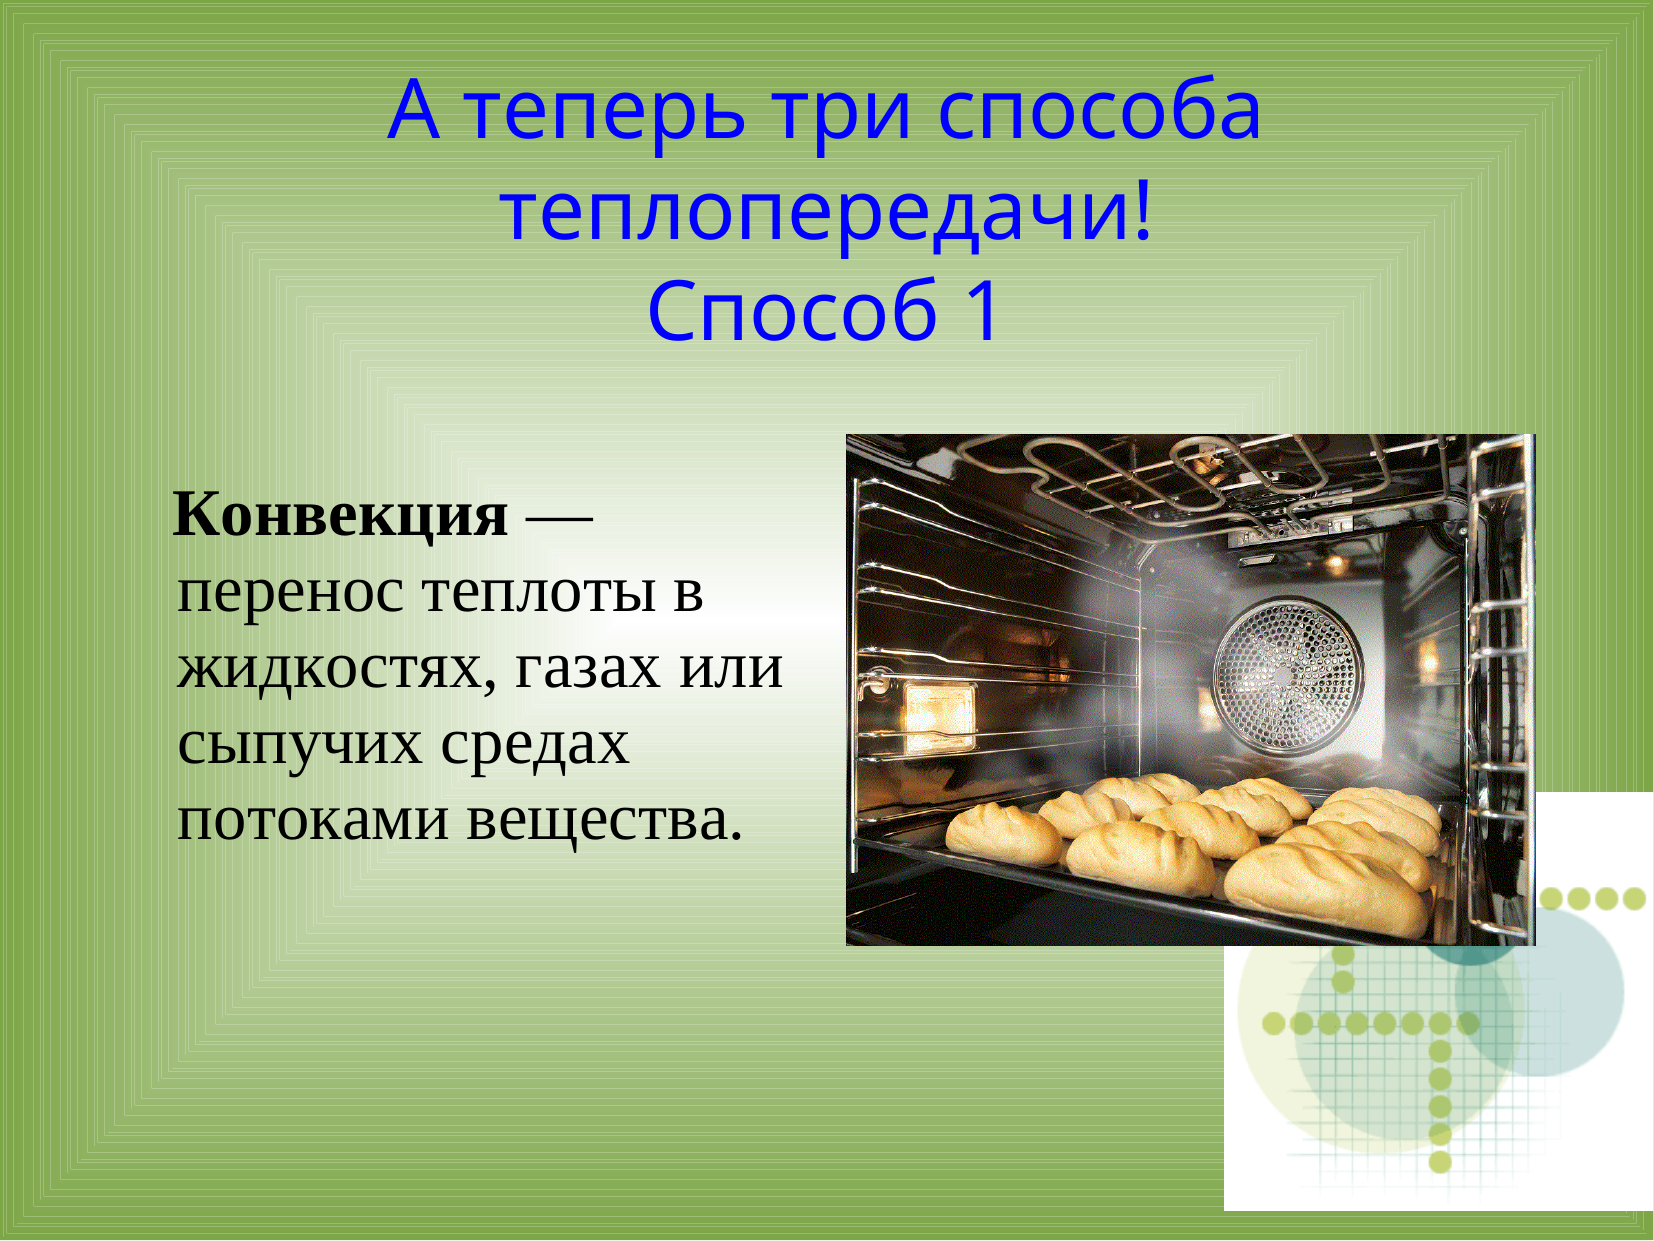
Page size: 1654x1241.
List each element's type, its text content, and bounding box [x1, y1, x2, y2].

text_box А теперь три способа теплопередачи! Способ 1 [121, 16, 1533, 396]
picture [846, 434, 1654, 1211]
text_box Конвекция — перенос теплоты в жидкостях, газах или сыпучих средах потоками вещества. [121, 472, 811, 1126]
